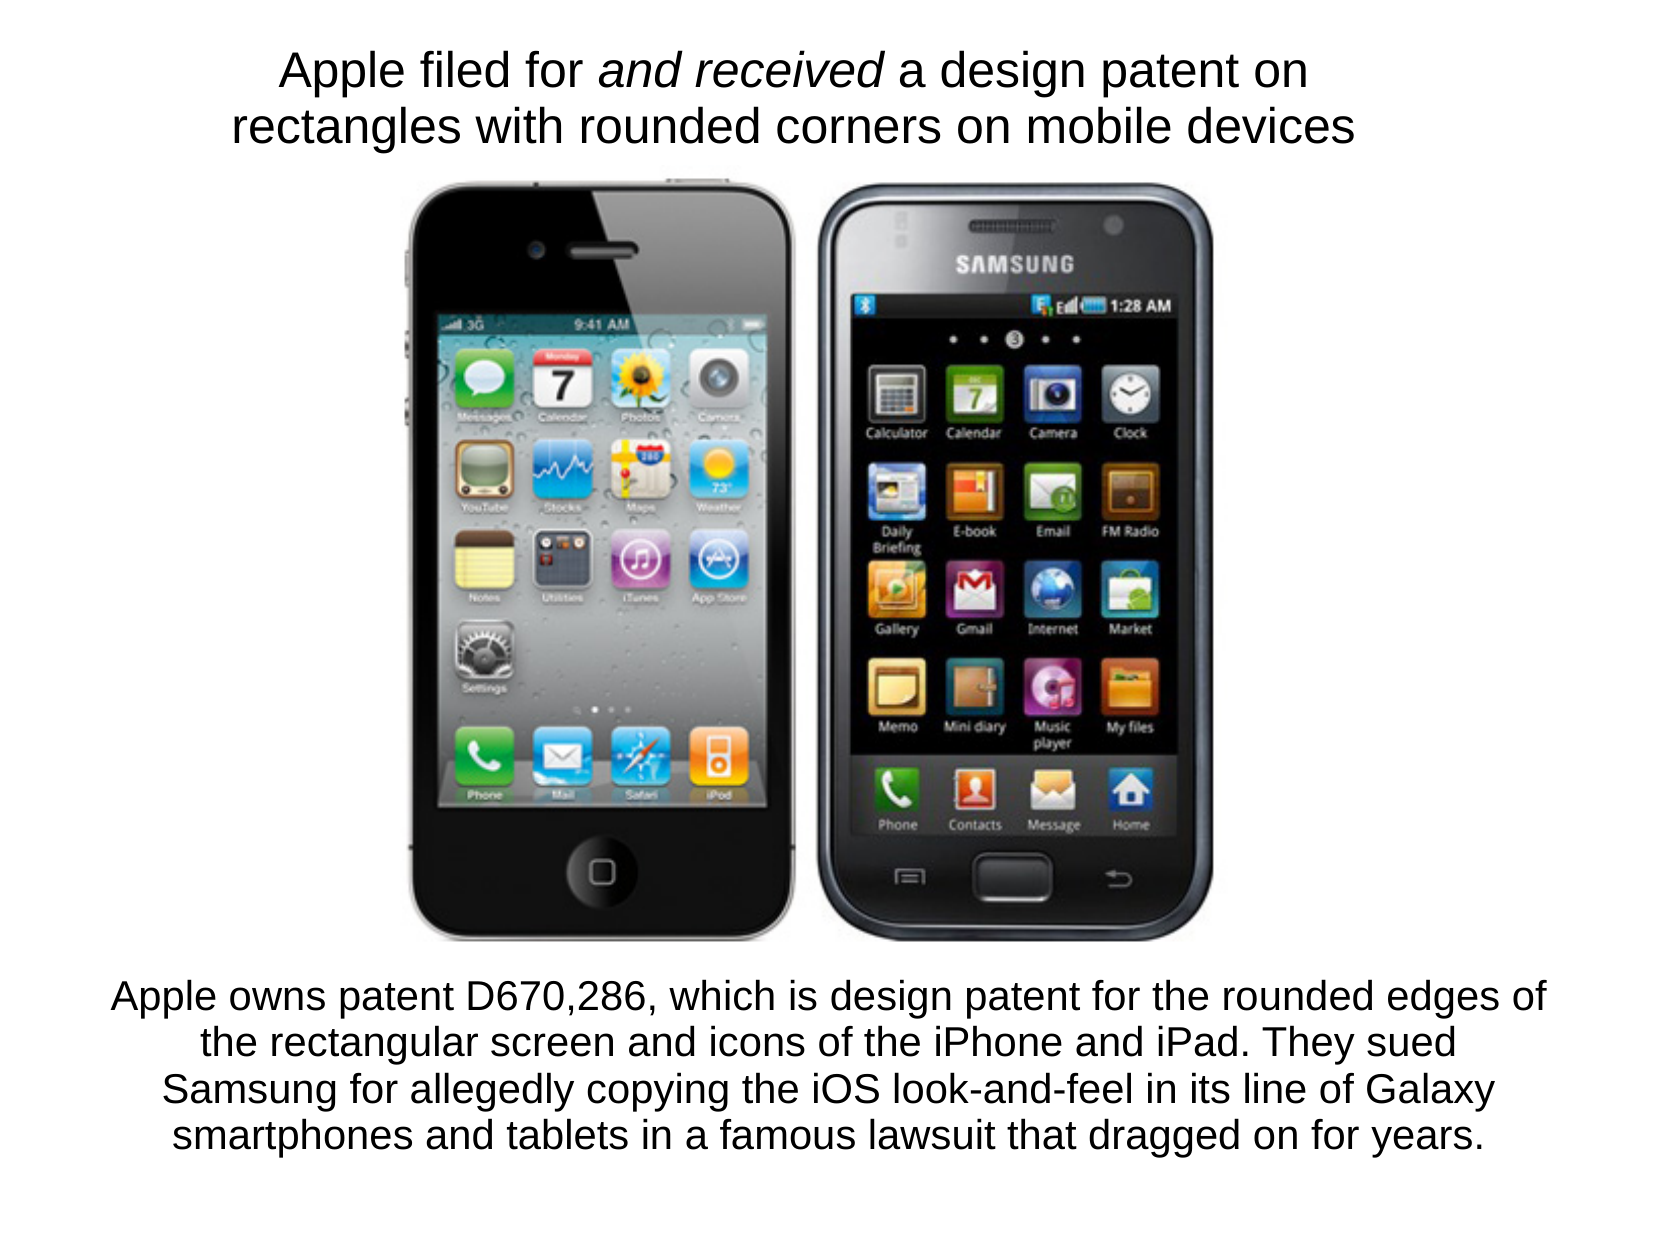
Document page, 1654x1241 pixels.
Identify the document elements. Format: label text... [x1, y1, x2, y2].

text_box Apple owns patent D670,286, which is design patent for the rounded edges of the rectangular screen and icons of the iPhone and iPad. They sued Samsung for allegedly copying the iOS look-and-feel in its line of Galaxy smartphones and tablets in a famous lawsuit that dragged on for years. [106, 960, 1552, 1218]
picture [385, 165, 1246, 960]
text_box Apple filed for and received a design patent on rectangles with rounded corners on mobile devices [216, 42, 1372, 154]
